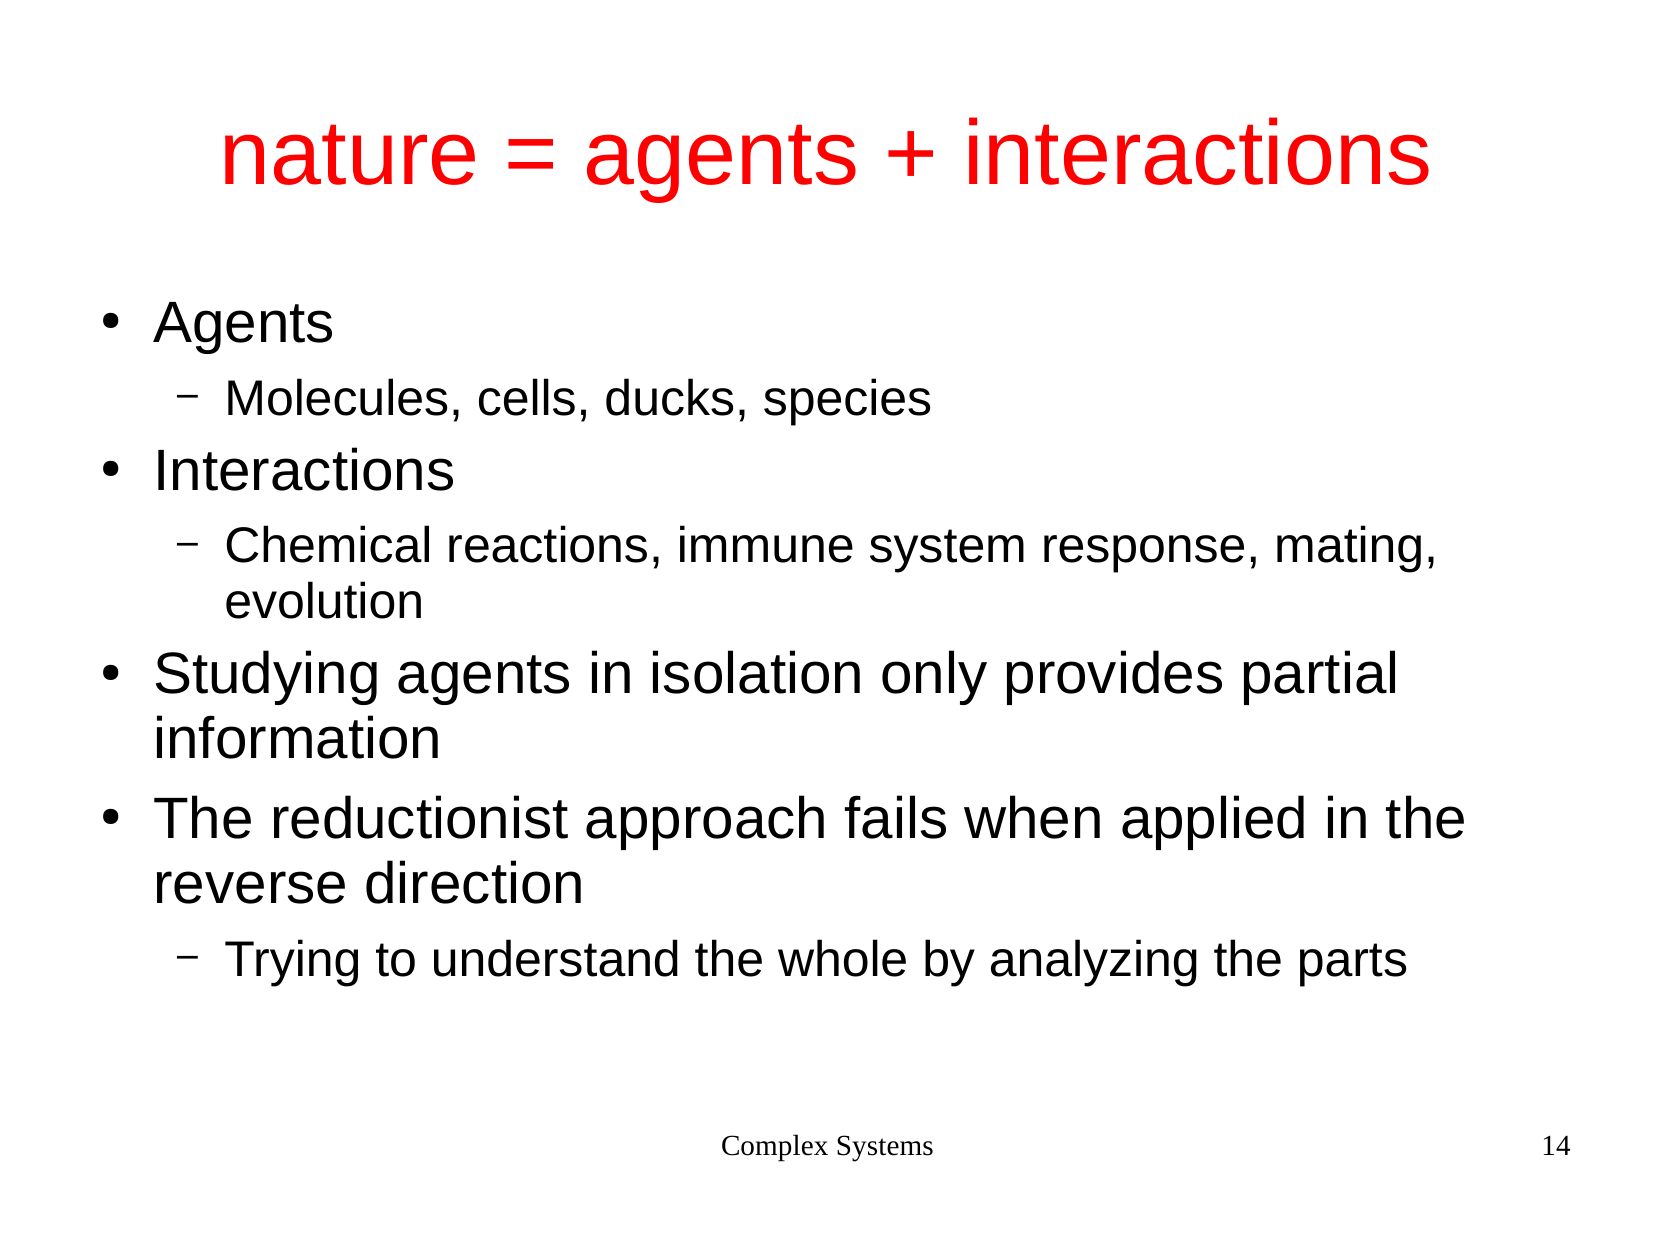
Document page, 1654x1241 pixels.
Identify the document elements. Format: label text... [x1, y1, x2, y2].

title nature = agents + interactions [82, 49, 1571, 257]
list Agents Molecules, cells, ducks, species Interactions Chemical reactions, immune system response, mating, evolution Studying agents in isolation only provides partial information The reductionist approach fails when applied in the reverse direction Trying to understand the whole by analyzing the parts [82, 290, 1571, 1109]
